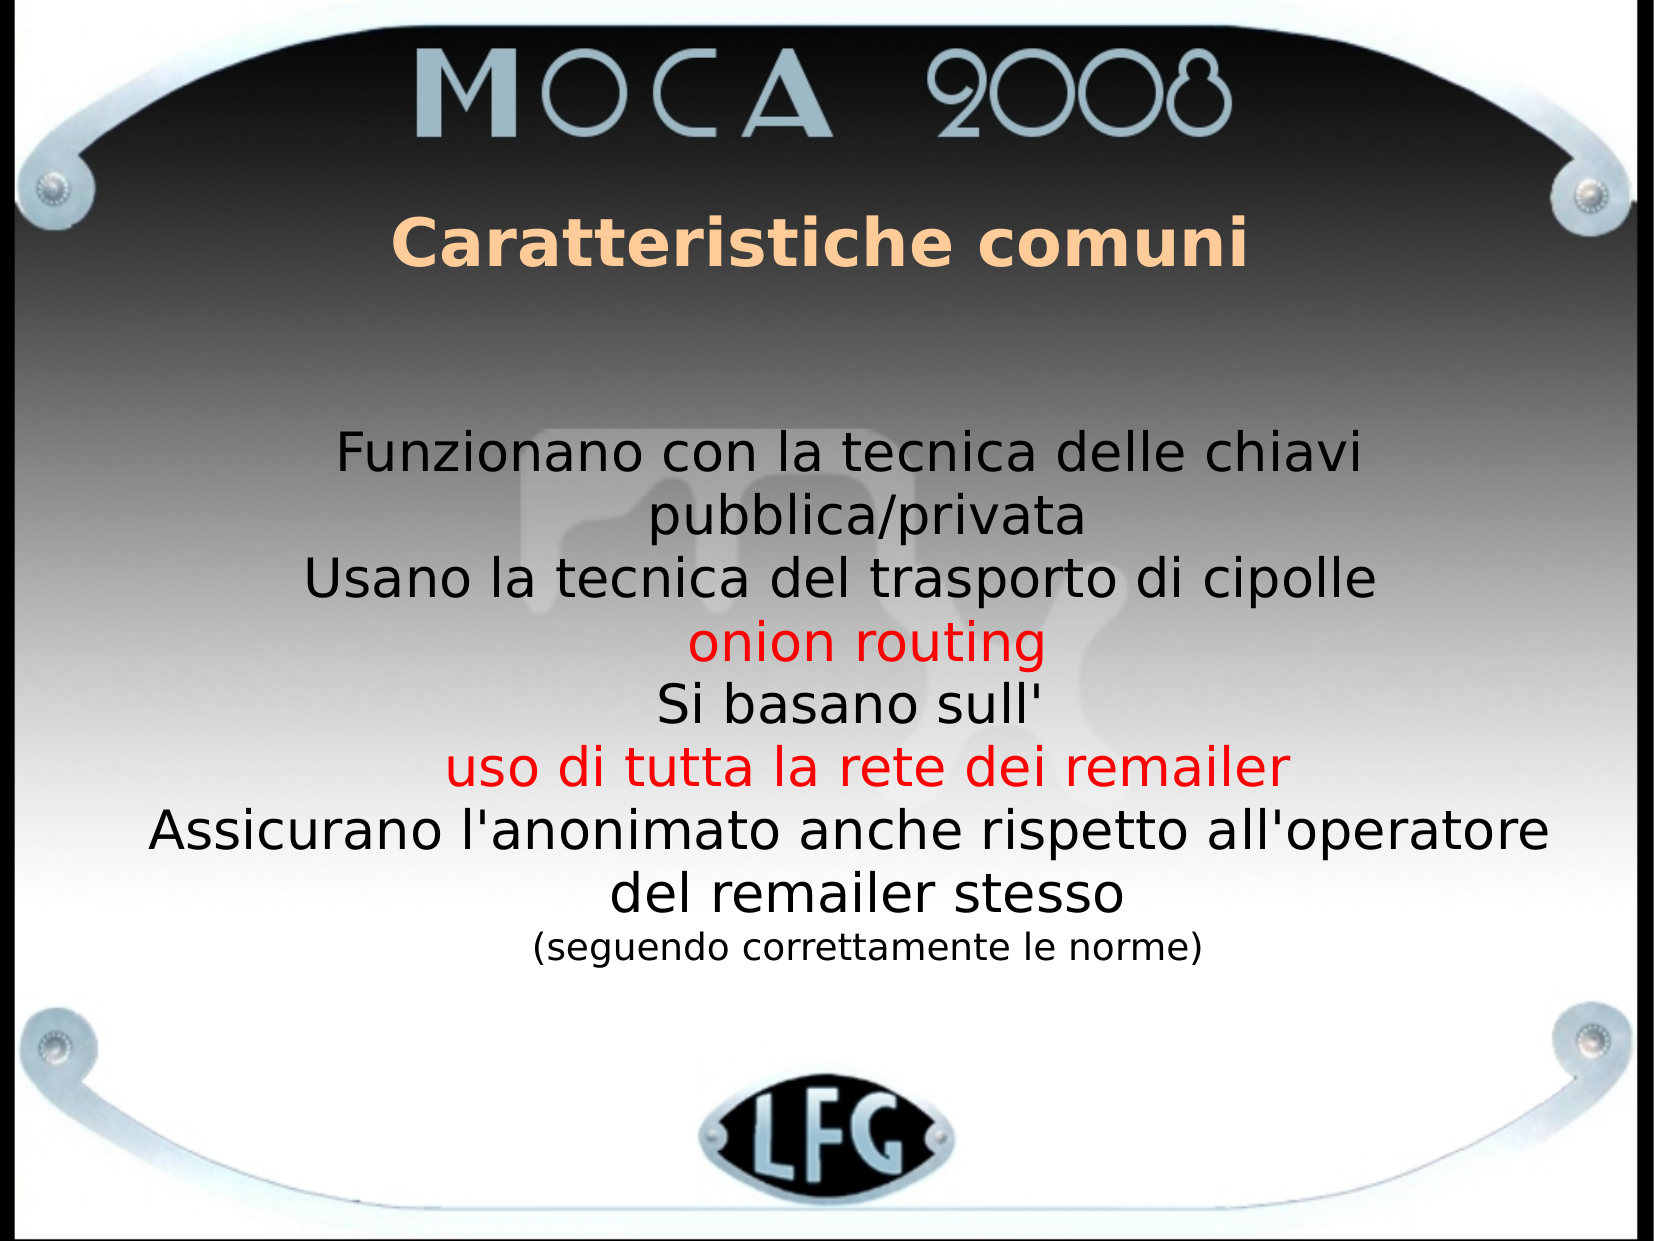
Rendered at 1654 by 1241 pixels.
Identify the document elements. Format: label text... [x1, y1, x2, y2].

title Caratteristiche comuni [76, 147, 1566, 340]
text_box Funzionano con la tecnica delle chiavi pubblica/privata Usano la tecnica del trasporto di cipolle onion routing Si basano sull' uso di tutta la rete dei remailer Assicurano l'anonimato anche rispetto all'operatore del remailer stesso (seguendo correttamente le norme) [88, 351, 1577, 1040]
picture [0, 0, 1654, 1241]
